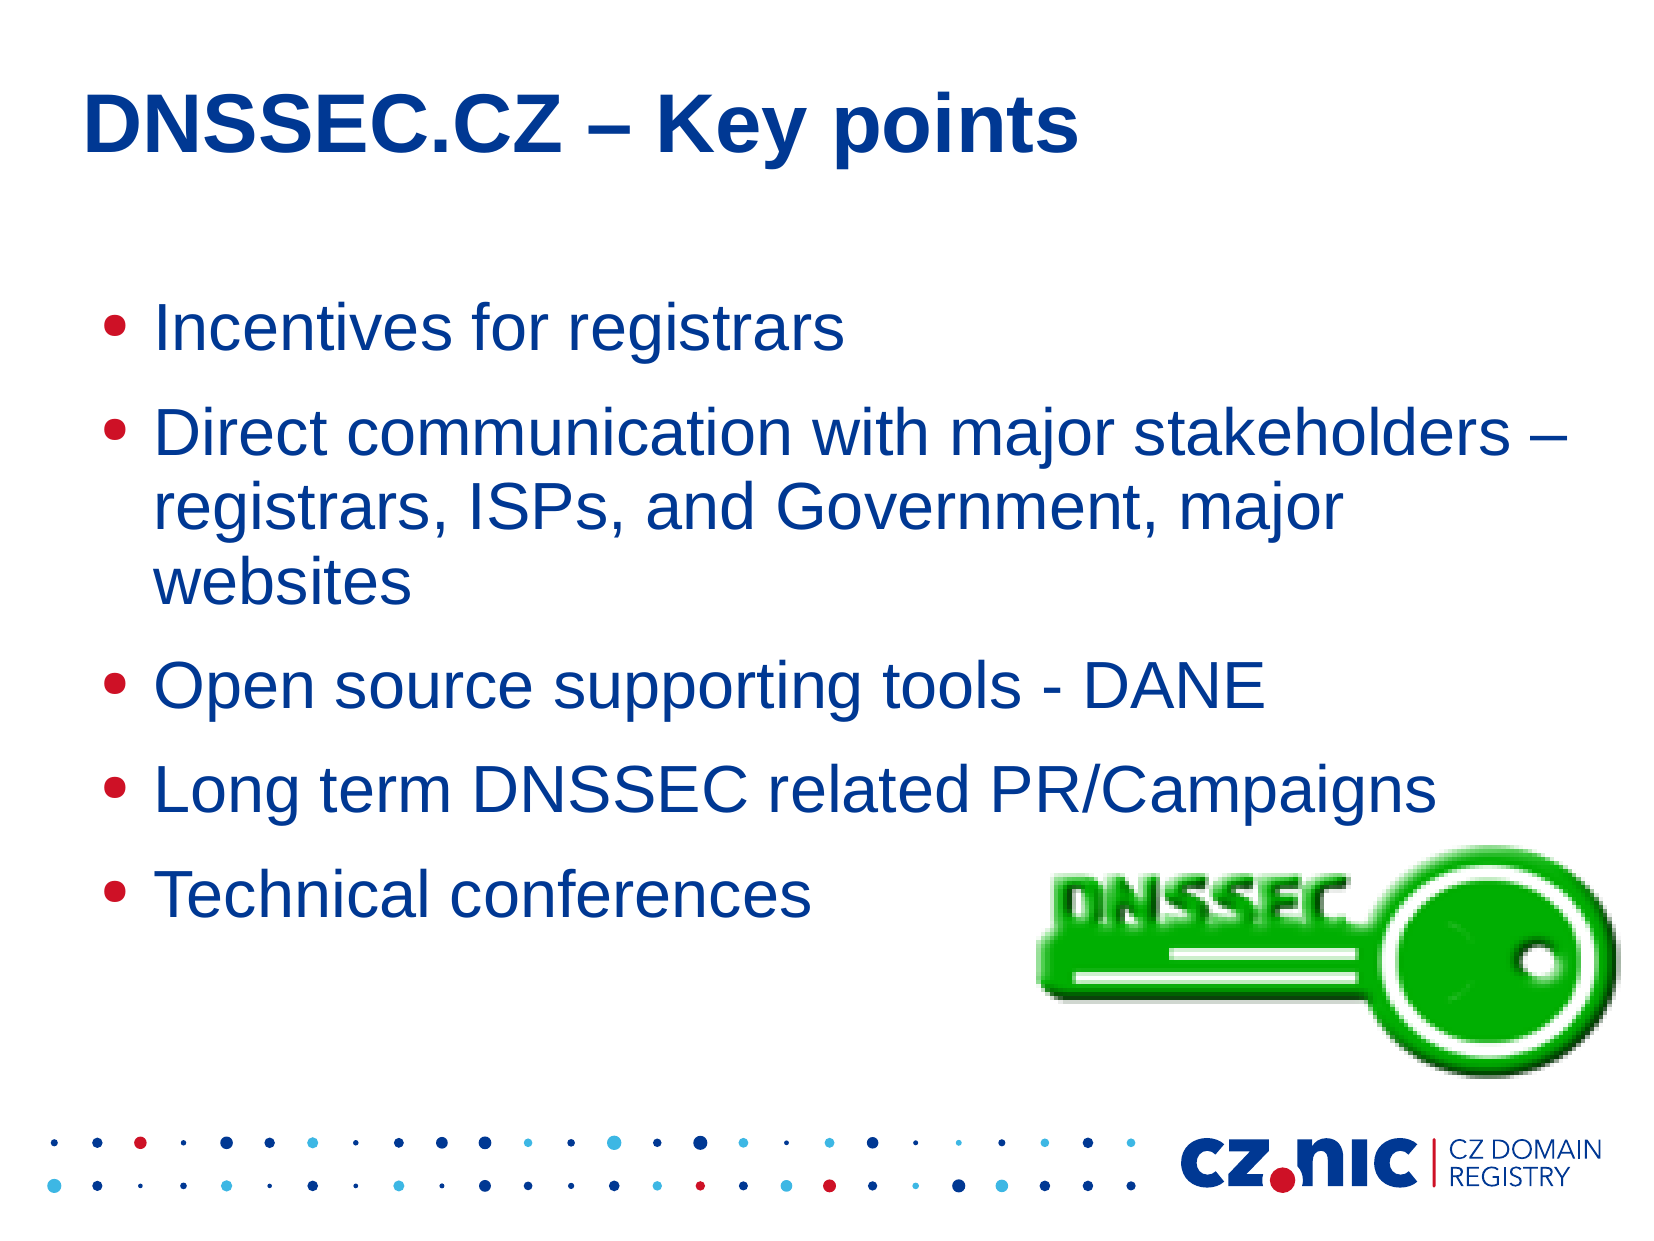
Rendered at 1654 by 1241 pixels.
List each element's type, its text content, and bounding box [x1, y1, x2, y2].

title DNSSEC.CZ – Key points [82, 70, 1571, 178]
list Incentives for registrars Direct communication with major stakeholders – registrars, ISPs, and Government, major websites Open source supporting tools - DANE Long term DNSSEC related PR/Campaigns Technical conferences [82, 290, 1571, 1111]
picture [1028, 838, 1630, 1087]
